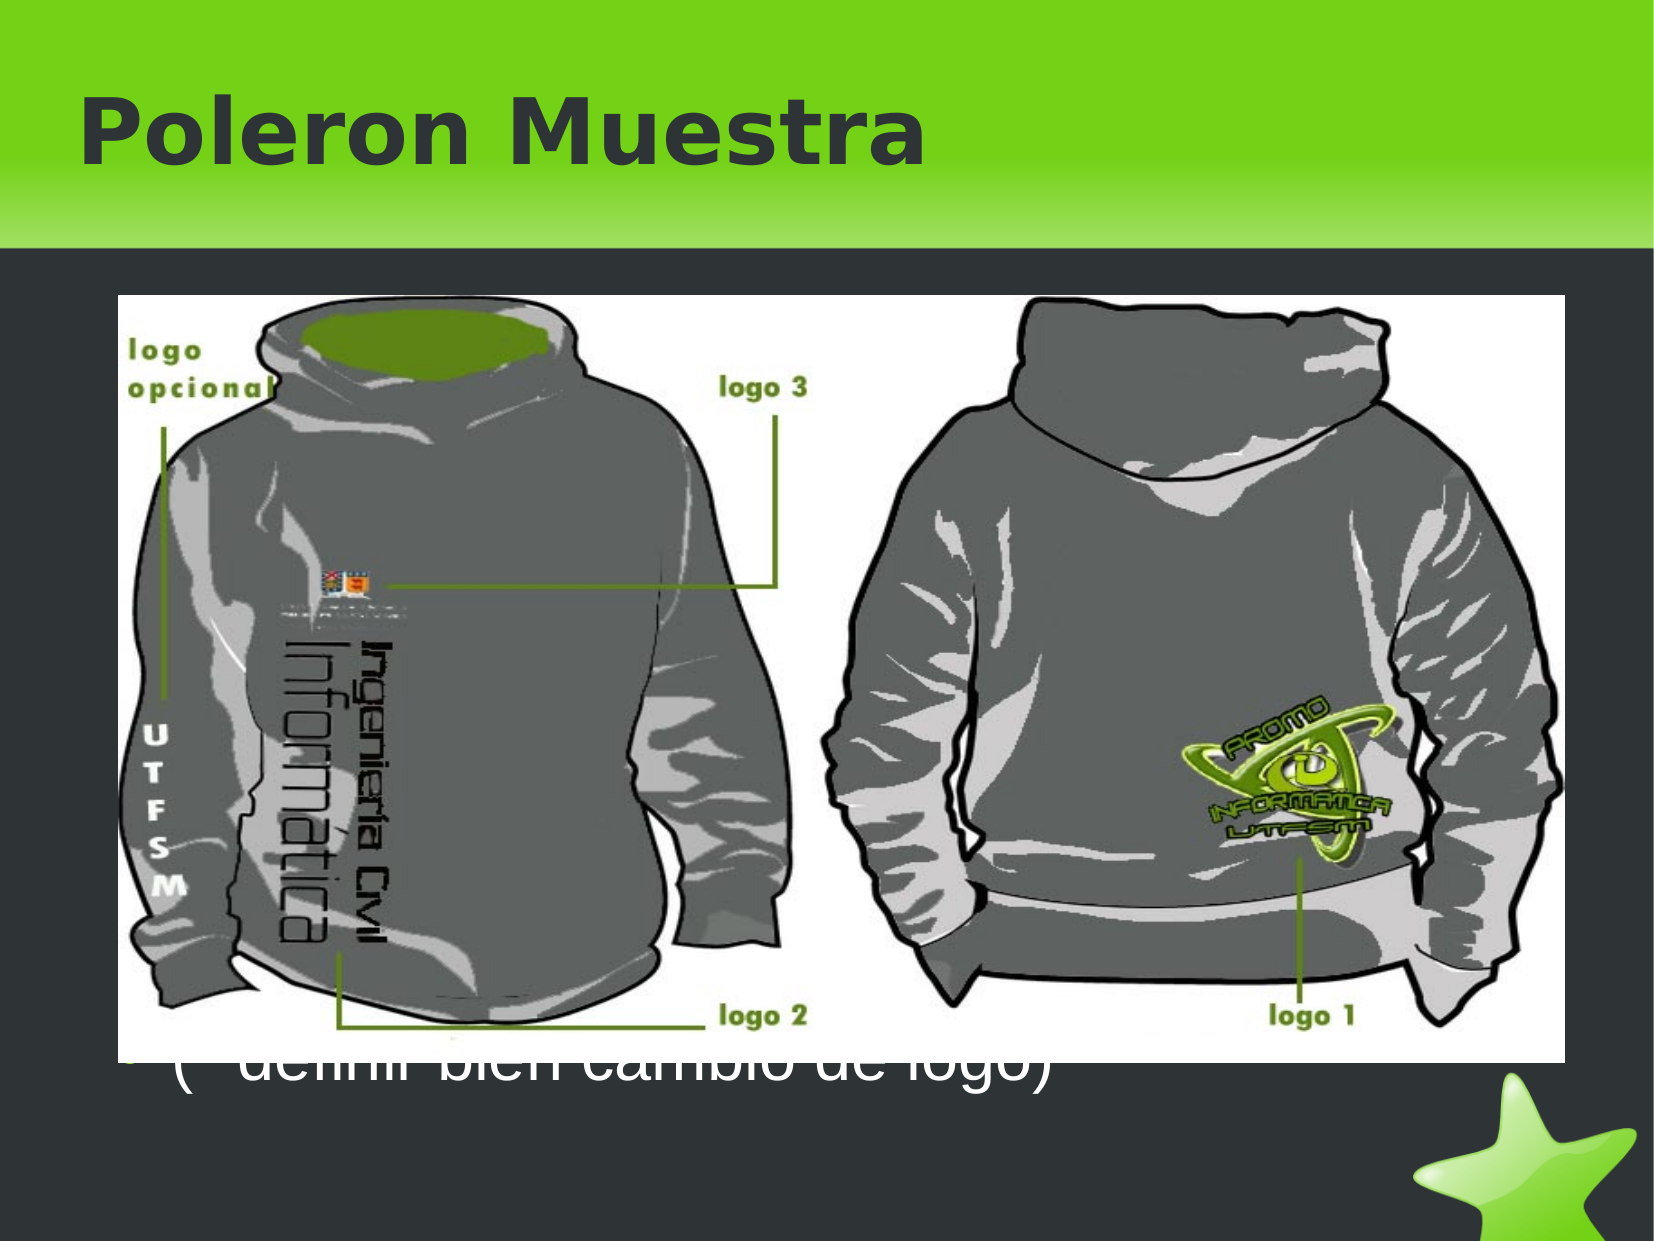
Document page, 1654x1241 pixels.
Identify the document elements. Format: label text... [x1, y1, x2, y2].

picture [0, 0, 1654, 1241]
list (* definir bien cambio de logo) [82, 290, 1571, 1162]
title Poleron Muestra [76, 36, 1565, 229]
